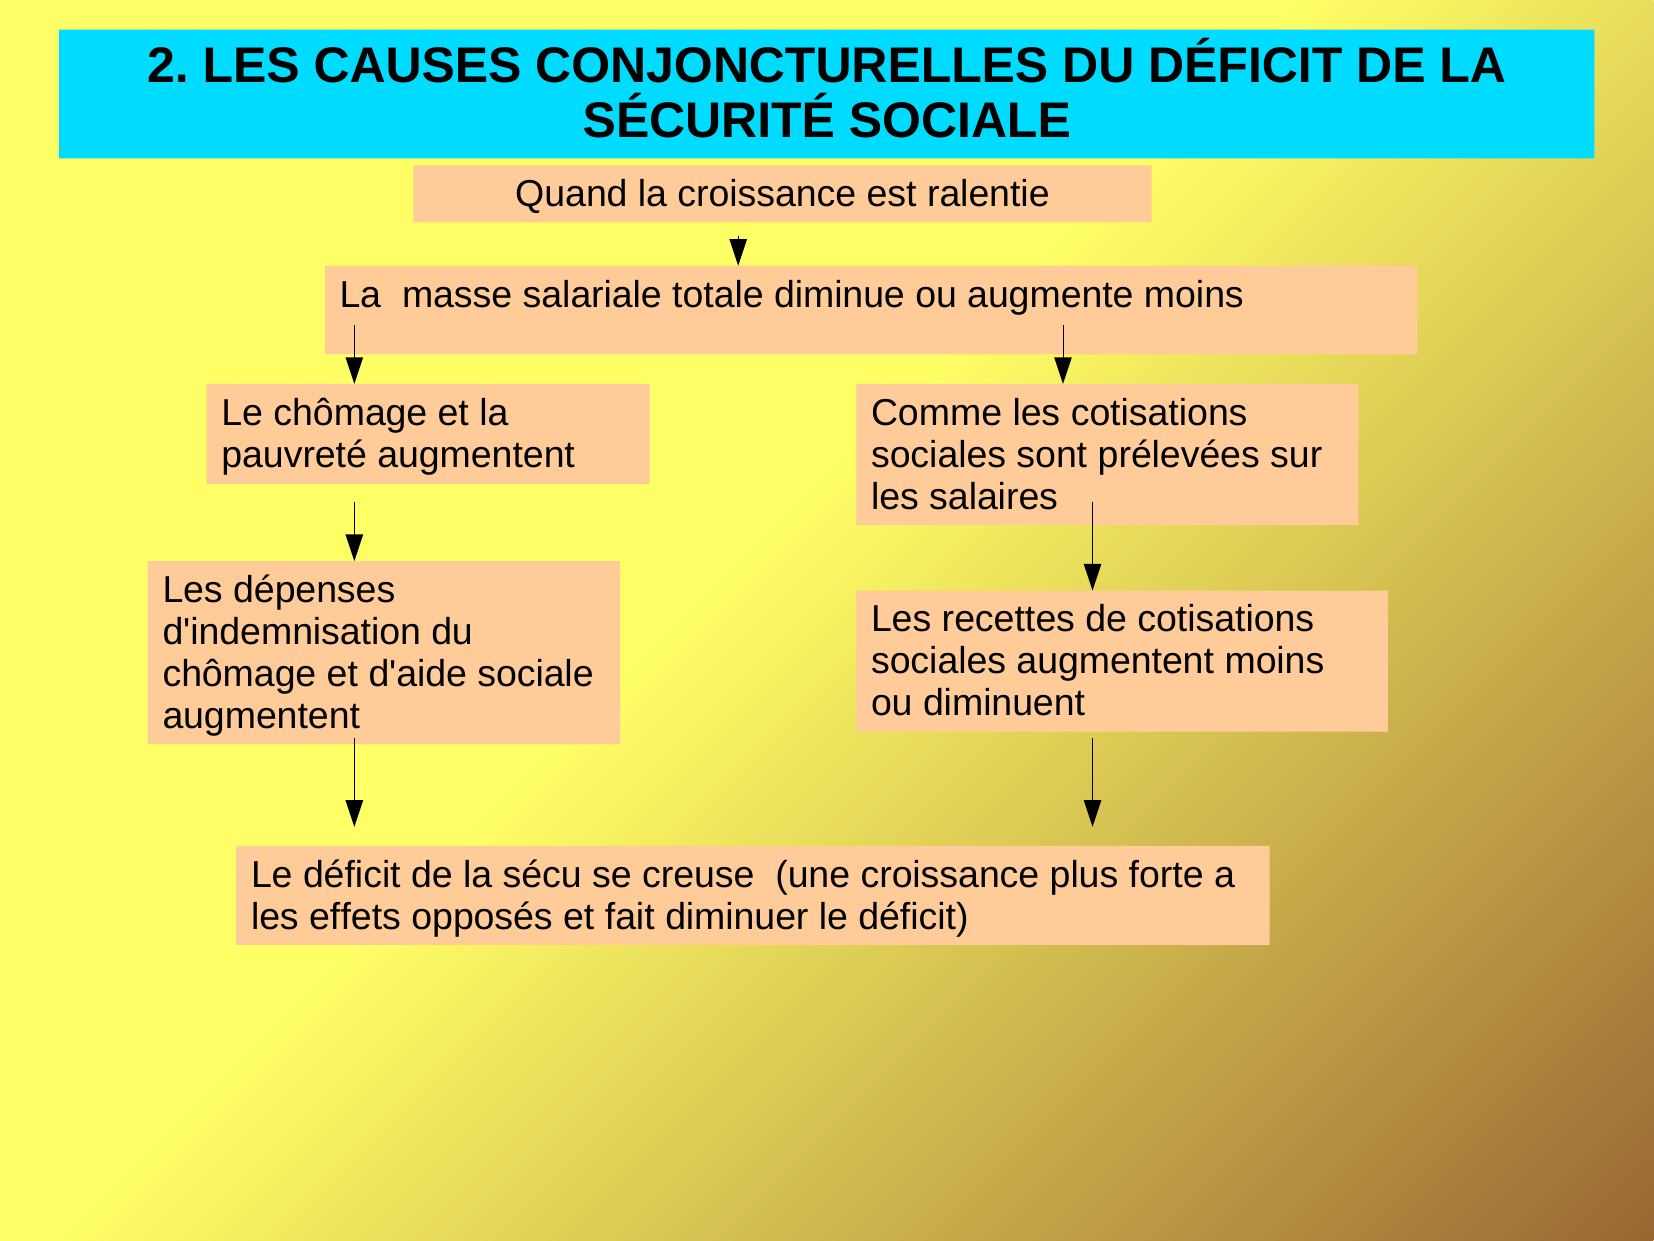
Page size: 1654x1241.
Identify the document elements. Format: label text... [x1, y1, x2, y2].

text_box La masse salariale totale diminue ou augmente moins [324, 265, 1418, 355]
text_box Quand la croissance est ralentie [413, 165, 1152, 223]
text_box Le chômage et la pauvreté augmentent [206, 383, 650, 485]
text_box Les dépenses d'indemnisation du chômage et d'aide sociale augmentent [147, 561, 621, 745]
text_box Le déficit de la sécu se creuse (une croissance plus forte a les effets opposés et fait diminuer le déficit) [236, 845, 1270, 945]
text_box Les recettes de cotisations sociales augmentent moins ou diminuent [856, 590, 1388, 732]
text_box Comme les cotisations sociales sont prélevées sur les salaires [856, 383, 1359, 525]
text_box 2. LES CAUSES CONJONCTURELLES DU DÉFICIT DE LA SÉCURITÉ SOCIALE [59, 29, 1595, 159]
